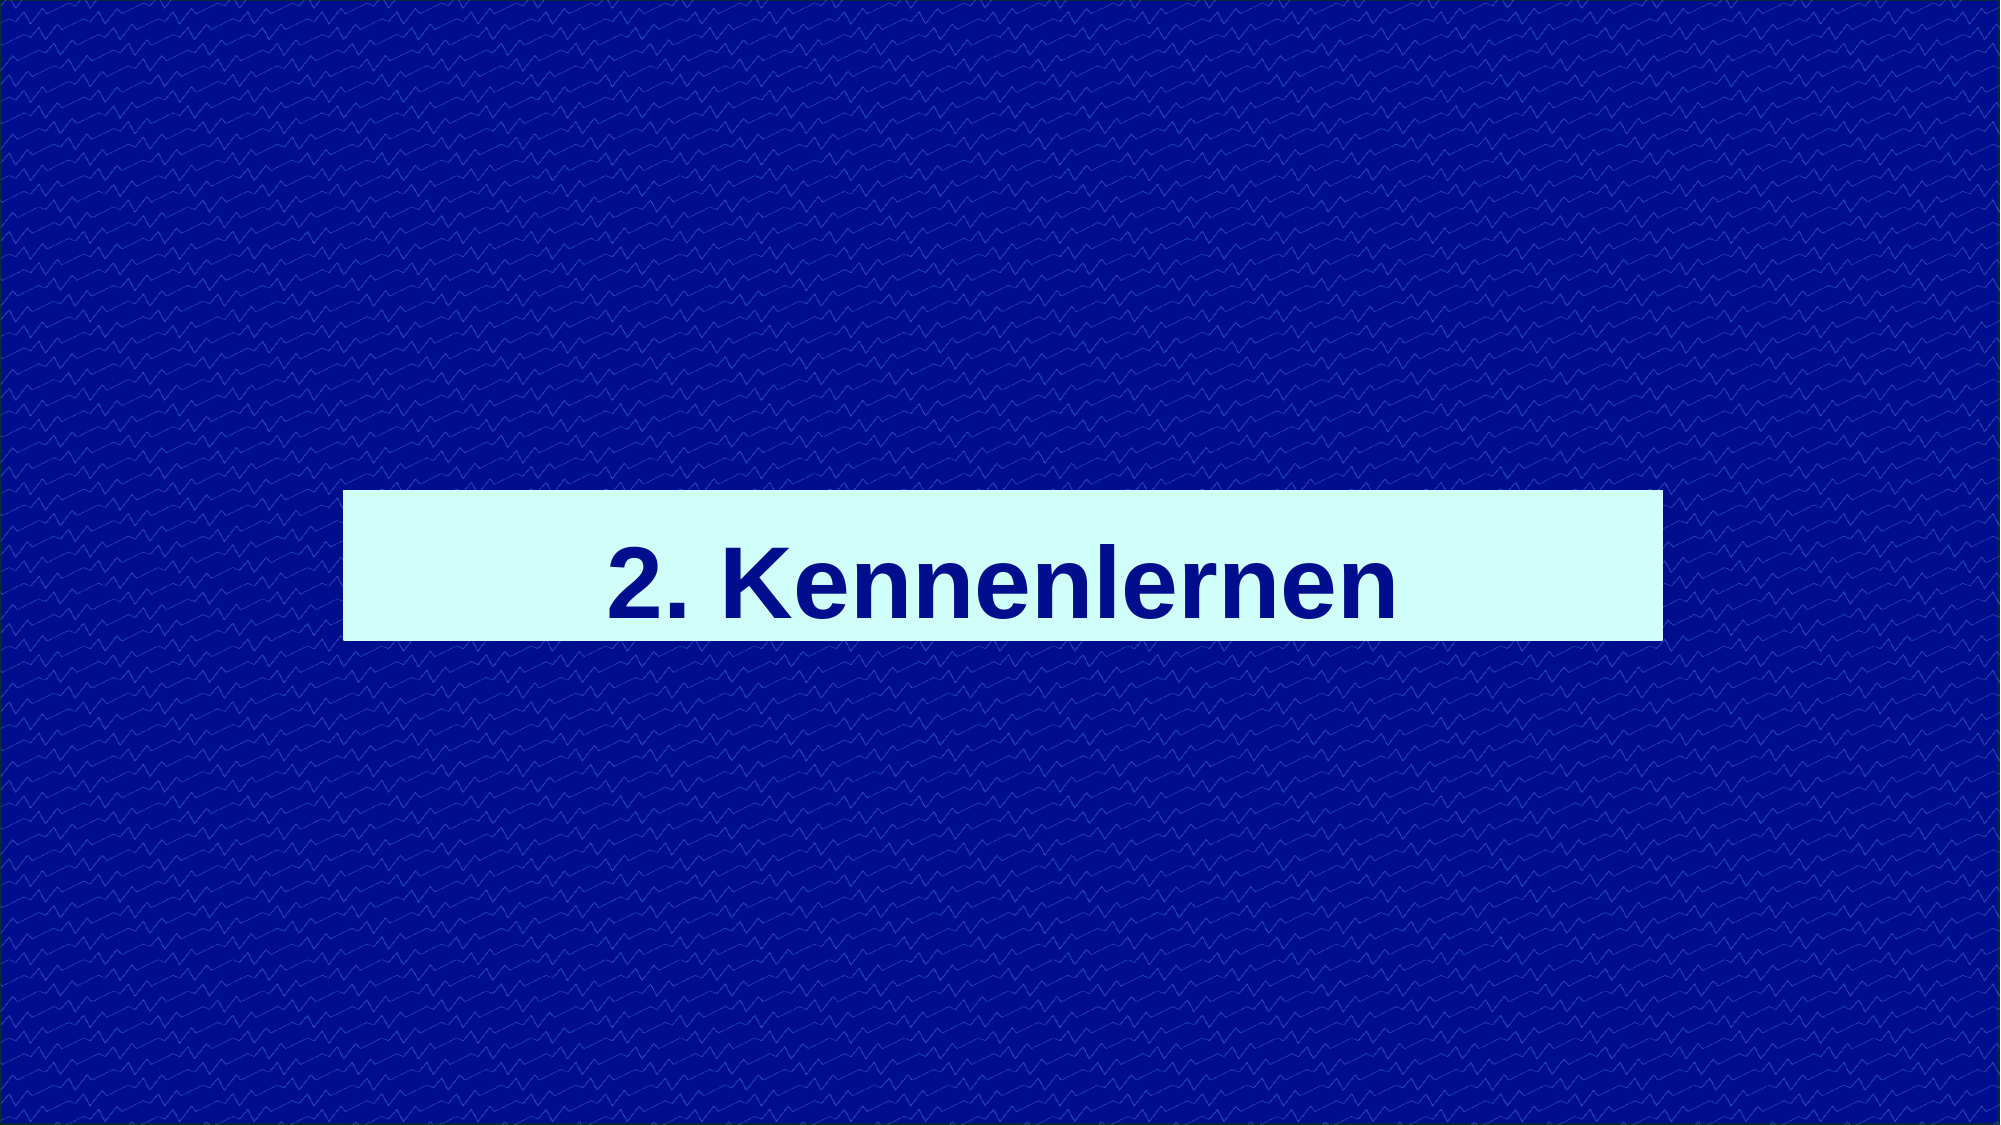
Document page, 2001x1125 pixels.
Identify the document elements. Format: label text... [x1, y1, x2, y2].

text_box 2. Kennenlernen [343, 490, 1663, 641]
text_box [0, 0, 2000, 1125]
